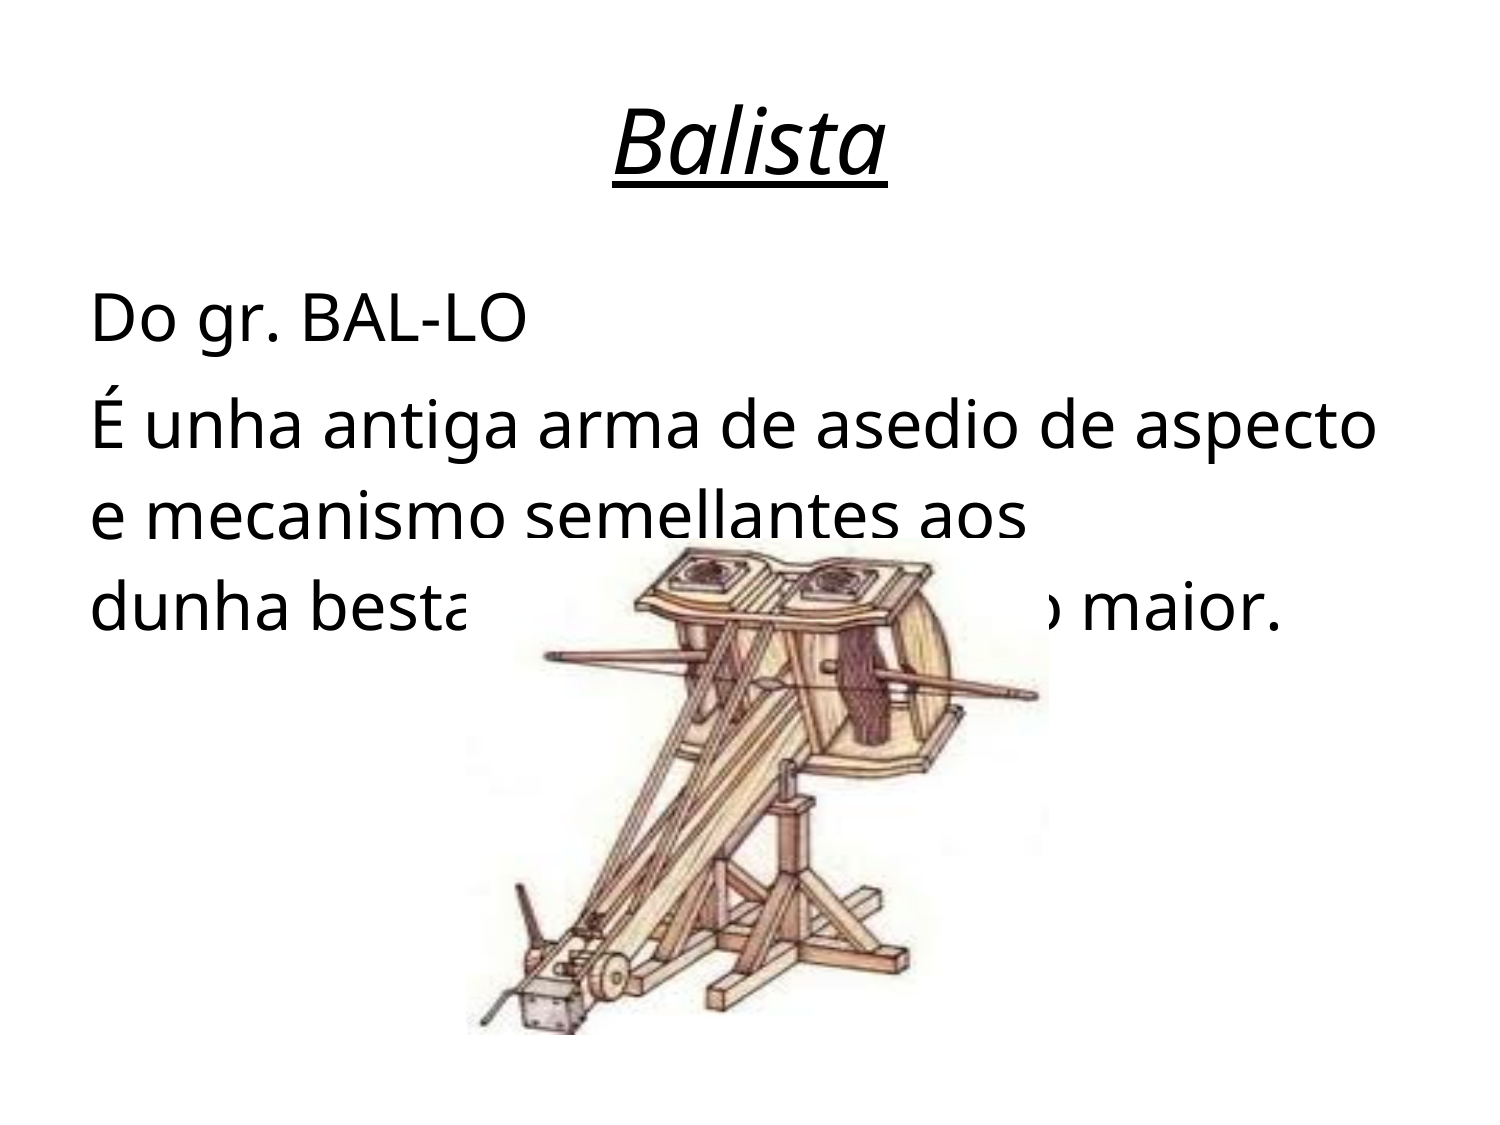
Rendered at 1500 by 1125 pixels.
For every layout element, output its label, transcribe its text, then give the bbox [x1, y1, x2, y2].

picture [466, 538, 1049, 1035]
title Balista [75, 45, 1426, 233]
list Do gr. BAL-LO É unha antiga arma de asedio de aspecto e mecanismo semellantes aos dunha besta, pero dun tamaño maior. [75, 262, 1426, 1006]
